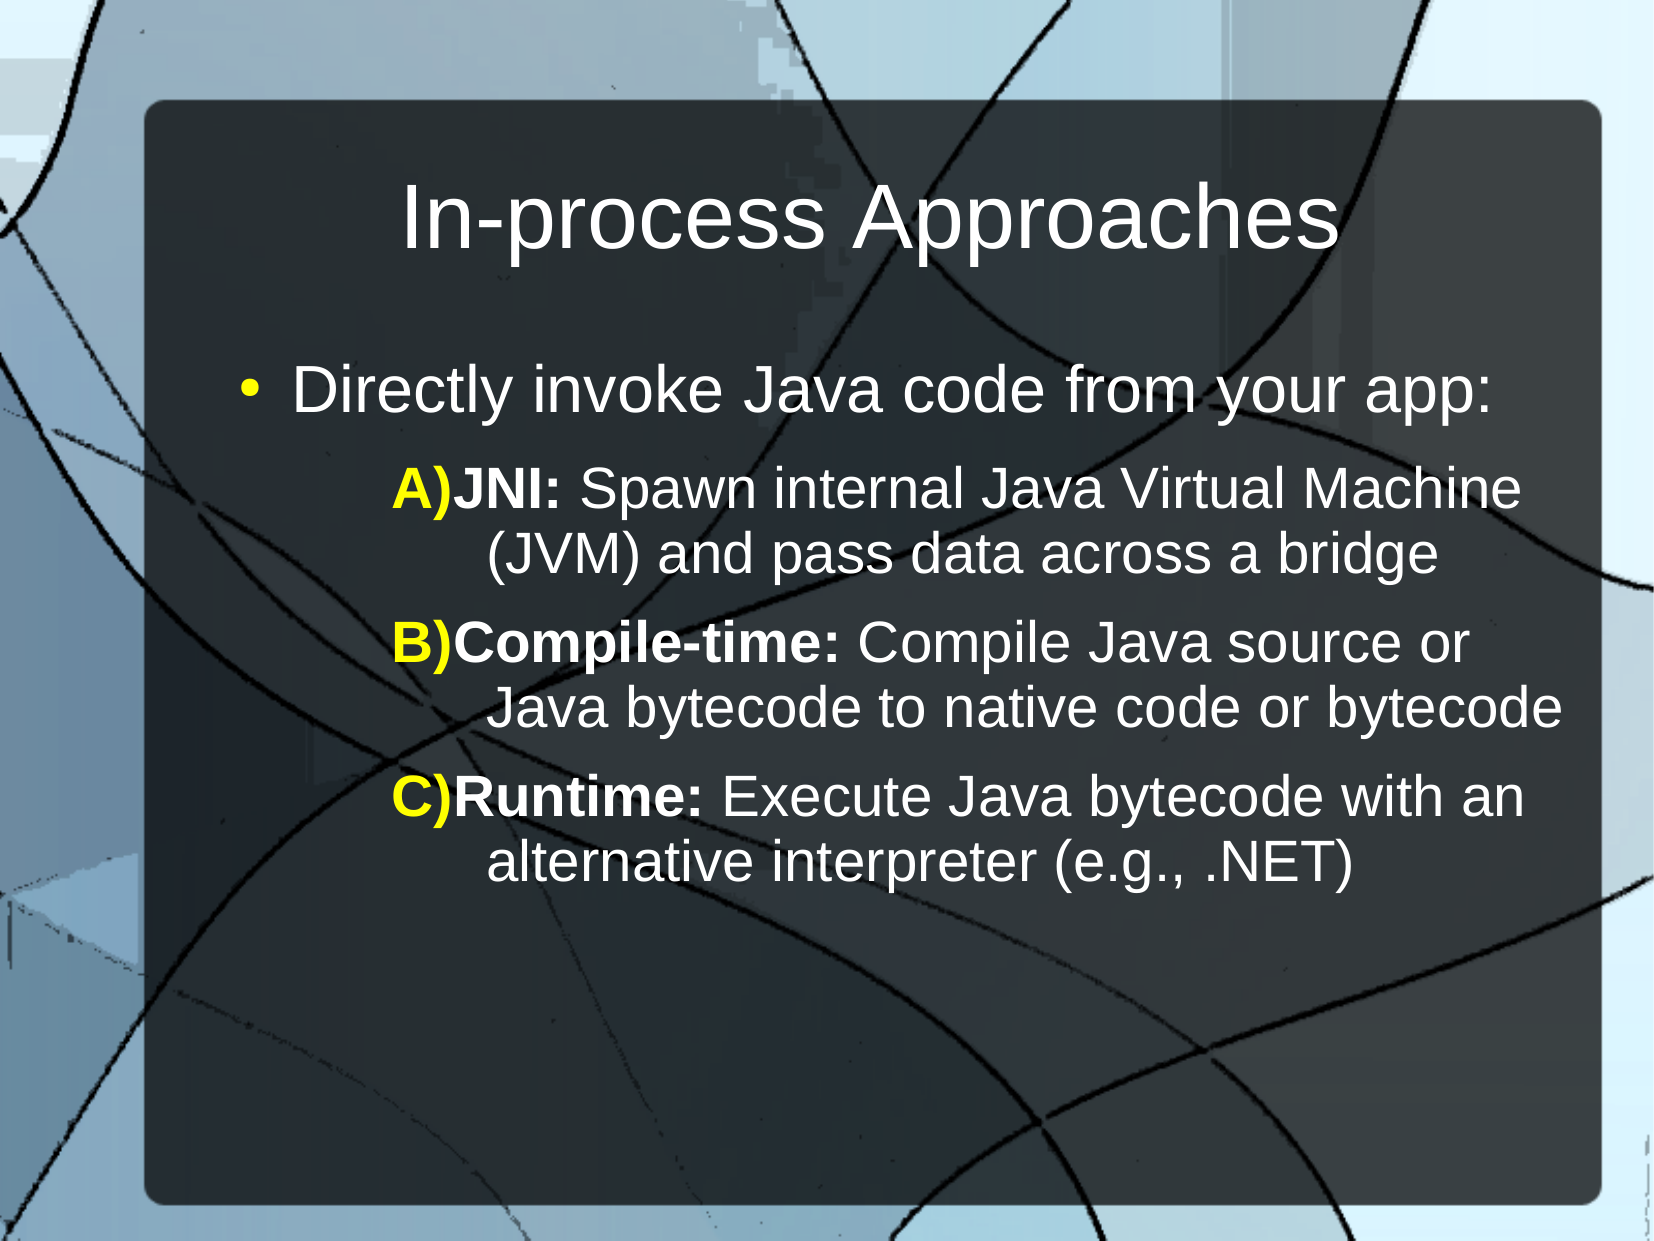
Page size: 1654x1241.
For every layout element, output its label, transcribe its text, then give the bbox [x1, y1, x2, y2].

list Directly invoke Java code from your app: JNI: Spawn internal Java Virtual Machine (JVM) and pass data across a bridge Compile-time: Compile Java source or Java bytecode to native code or bytecode Runtime: Execute Java bytecode with an alternative interpreter (e.g., .NET) [202, 351, 1567, 1171]
picture [0, 0, 1654, 1241]
title In-process Approaches [159, 108, 1583, 325]
